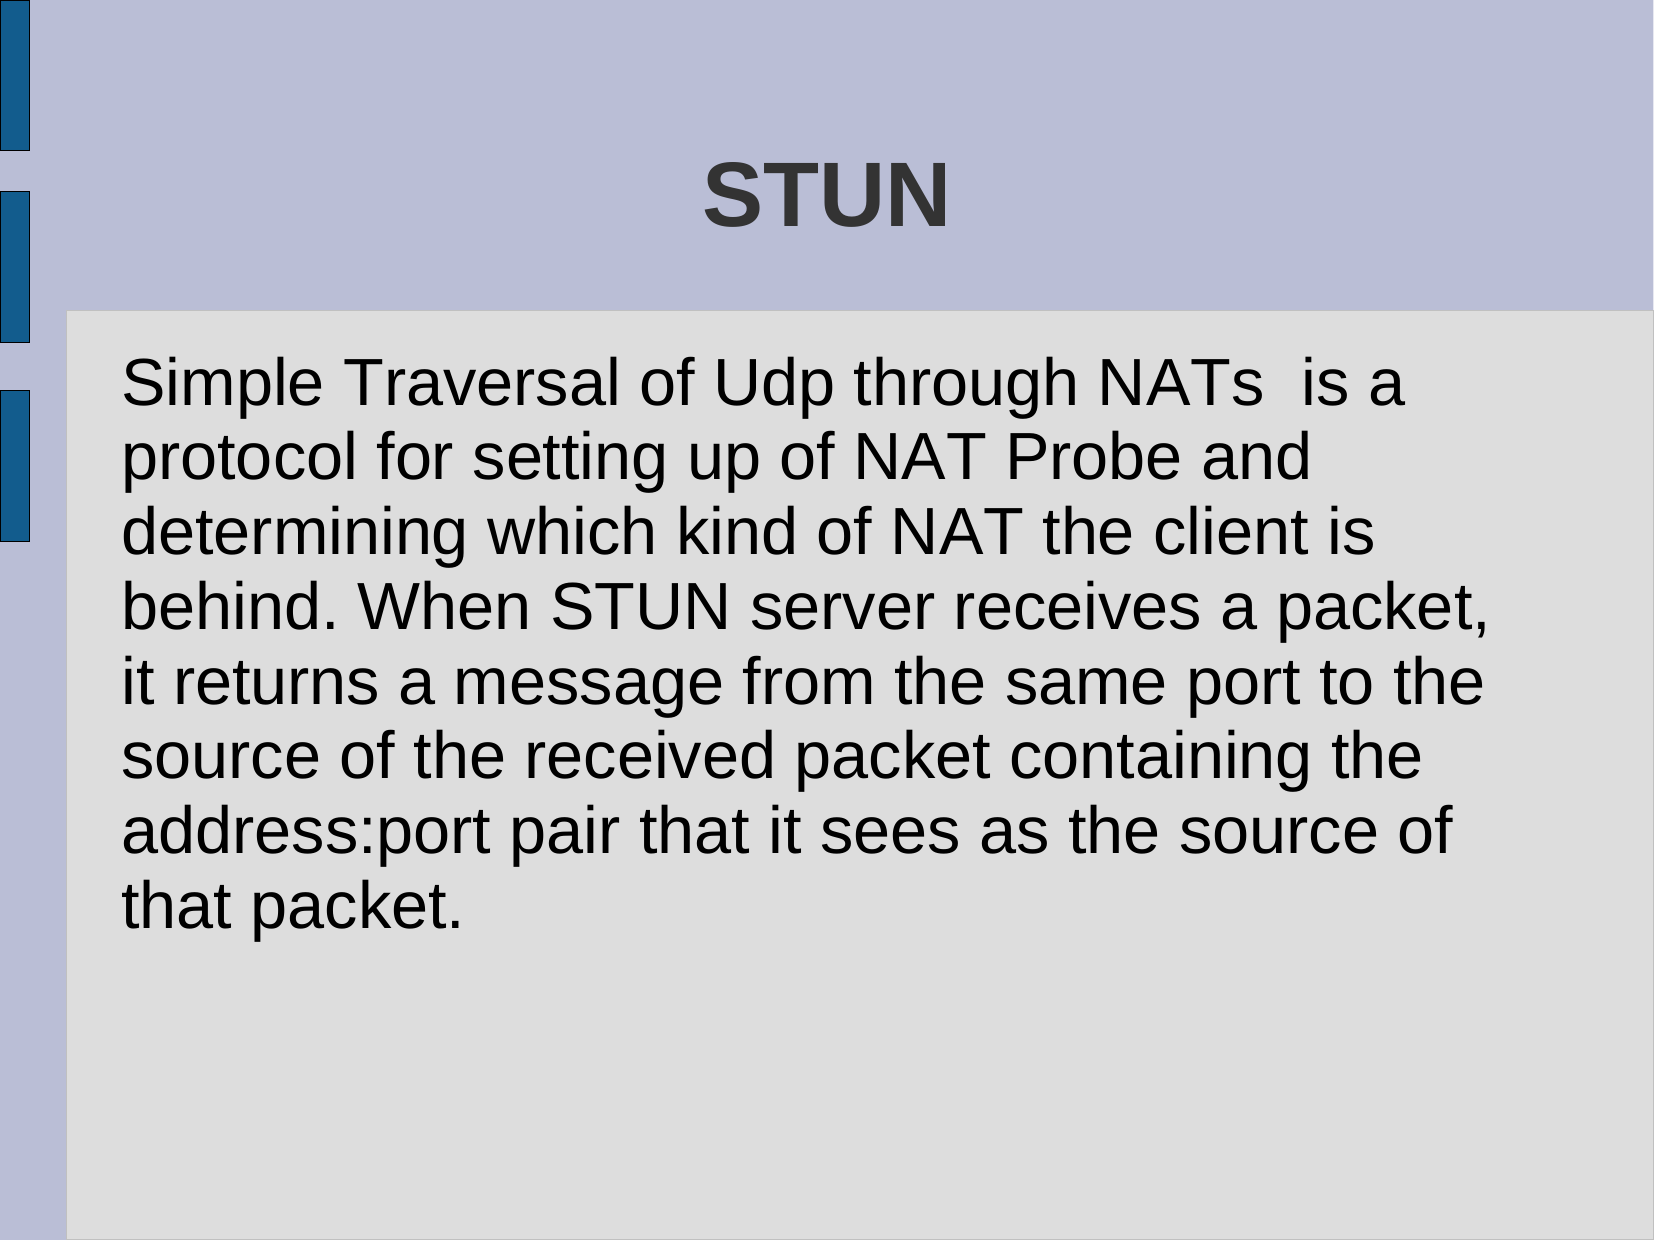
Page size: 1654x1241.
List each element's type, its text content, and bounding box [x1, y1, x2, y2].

list Simple Traversal of Udp through NATs is a protocol for setting up of NAT Probe and determining which kind of NAT the client is behind. When STUN server receives a packet, it returns a message from the same port to the source of the received packet containing the address:port pair that it sees as the source of that packet. [121, 344, 1534, 1127]
title STUN [121, 91, 1534, 299]
